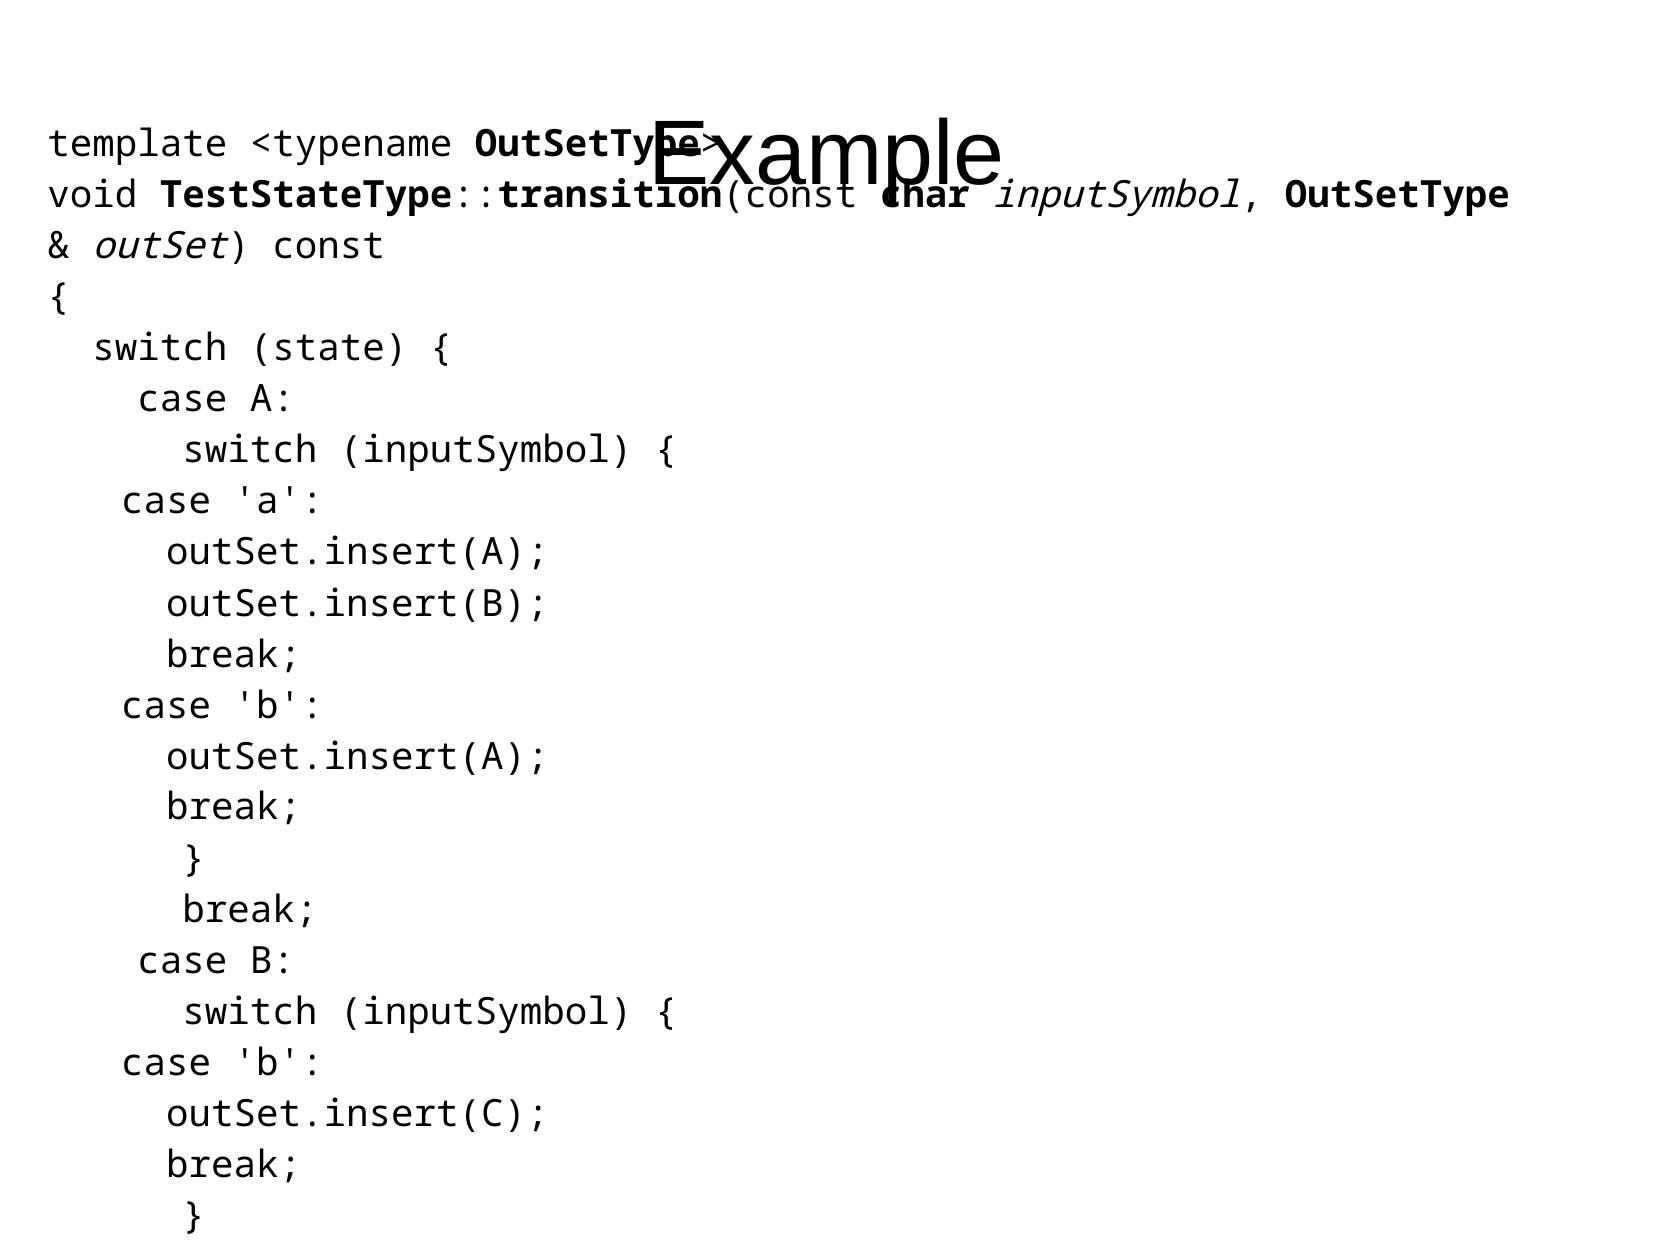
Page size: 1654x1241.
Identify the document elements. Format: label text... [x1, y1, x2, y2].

title Example [1202, 189, 1214, 205]
title Example [1021, 189, 1034, 205]
title Example [1045, 189, 1057, 205]
title Example [795, 189, 805, 205]
title Example [772, 189, 784, 205]
subtitle template <typename OutSetType> void TestStateType::transition(const char inputSymbol, OutSetType & outSet) const { switch (state) { case A: switch (inputSymbol) { case 'a': outSet.insert(A); outSet.insert(B); break; case 'b': outSet.insert(A); break; } break; case B: switch (inputSymbol) { case 'b': outSet.insert(C); break; } break; [47, 205, 1536, 1241]
title Example [1180, 189, 1192, 205]
title Example [82, 49, 1571, 257]
title Example [1291, 184, 1300, 203]
title Example [120, 189, 130, 205]
